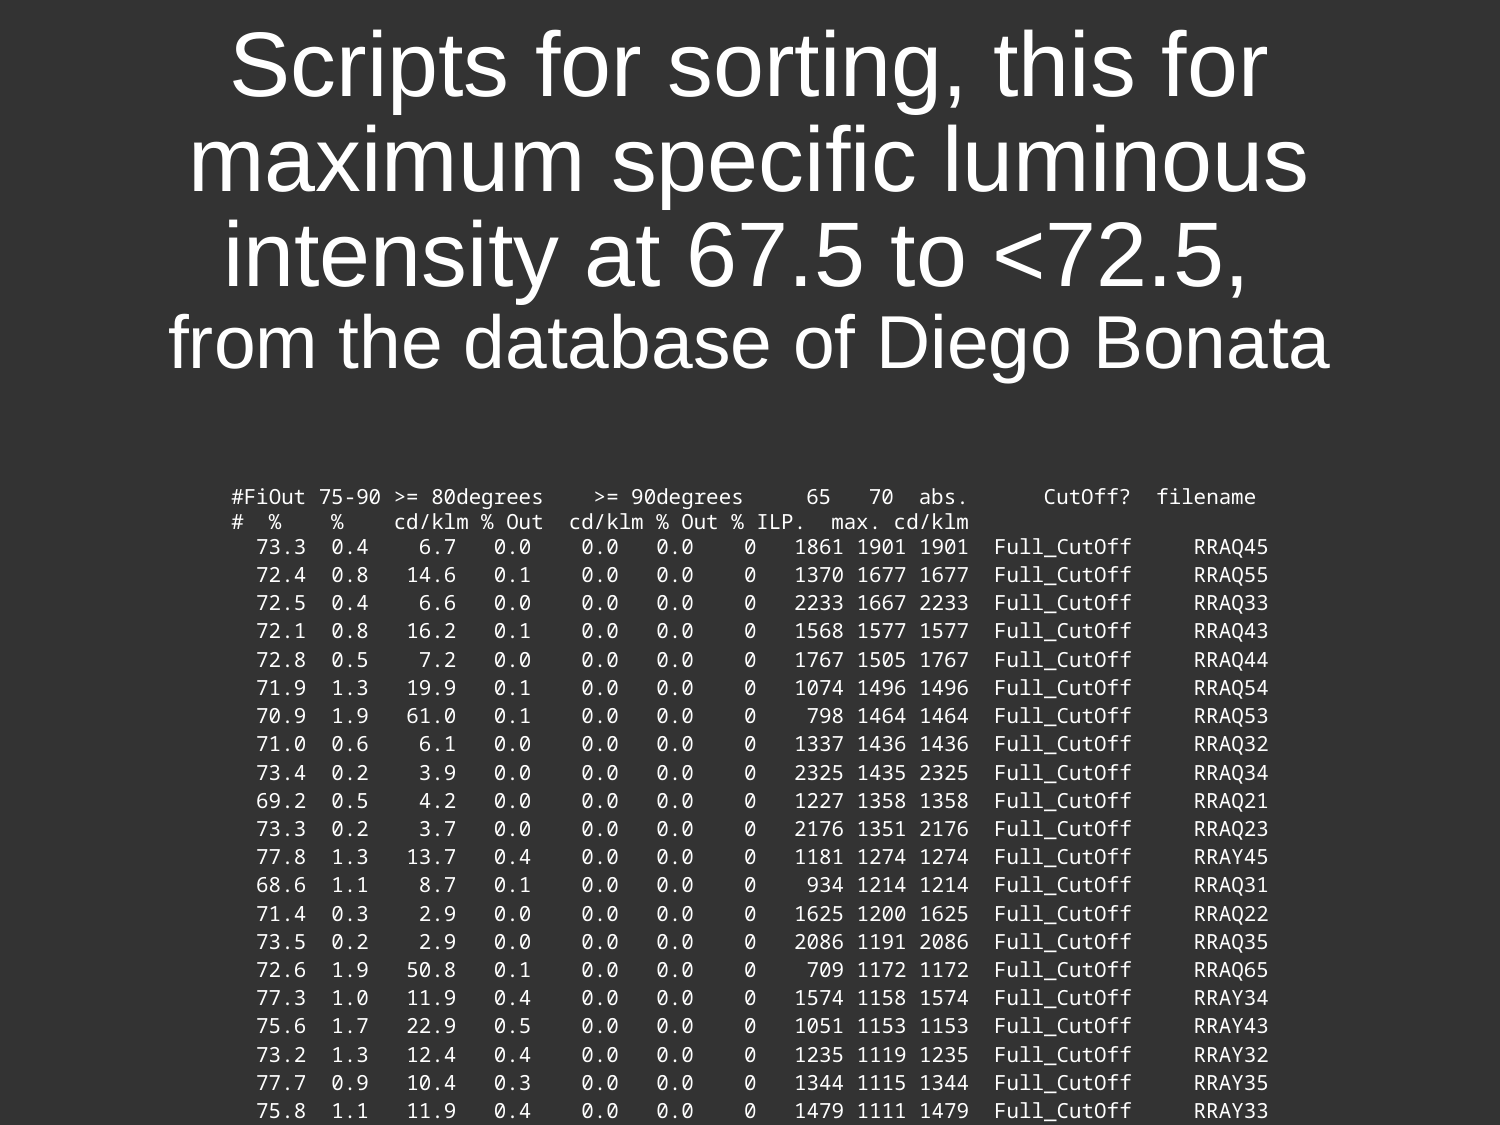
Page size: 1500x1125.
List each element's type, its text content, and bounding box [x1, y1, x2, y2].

title Scripts for sorting, this for maximum specific luminous intensity at 67.5 to <72.5, from the database of Diego Bonata [75, 16, 1425, 388]
text_box #FiOut 75-90 >= 80degrees >= 90degrees 65 70 abs. CutOff? filename # % % cd/klm % Out cd/klm % Out % ILP. max. cd/klm 73.3 0.4 6.7 0.0 0.0 0.0 0 1861 1901 1901 Full_CutOff RRAQ45 72.4 0.8 14.6 0.1 0.0 0.0 0 1370 1677 1677 Full_CutOff RRAQ55 72.5 0.4 6.6 0.0 0.0 0.0 0 2233 1667 2233 Full_CutOff RRAQ33 72.1 0.8 16.2 0.1 0.0 0.0 0 1568 1577 1577 Full_CutOff RRAQ43 72.8 0.5 7.2 0.0 0.0 0.0 0 1767 1505 1767 Full_CutOff RRAQ44 71.9 1.3 19.9 0.1 0.0 0.0 0 1074 1496 1496 Full_CutOff RRAQ54 70.9 1.9 61.0 0.1 0.0 0.0 0 798 1464 1464 Full_CutOff RRAQ53 71.0 0.6 6.1 0.0 0.0 0.0 0 1337 1436 1436 Full_CutOff RRAQ32 73.4 0.2 3.9 0.0 0.0 0.0 0 2325 1435 2325 Full_CutOff RRAQ34 69.2 0.5 4.2 0.0 0.0 0.0 0 1227 1358 1358 Full_CutOff RRAQ21 73.3 0.2 3.7 0.0 0.0 0.0 0 2176 1351 2176 Full_CutOff RRAQ23 77.8 1.3 13.7 0.4 0.0 0.0 0 1181 1274 1274 Full_CutOff RRAY45 68.6 1.1 8.7 0.1 0.0 0.0 0 934 1214 1214 Full_CutOff RRAQ31 71.4 0.3 2.9 0.0 0.0 0.0 0 1625 1200 1625 Full_CutOff RRAQ22 73.5 0.2 2.9 0.0 0.0 0.0 0 2086 1191 2086 Full_CutOff RRAQ35 72.6 1.9 50.8 0.1 0.0 0.0 0 709 1172 1172 Full_CutOff RRAQ65 77.3 1.0 11.9 0.4 0.0 0.0 0 1574 1158 1574 Full_CutOff RRAY34 75.6 1.7 22.9 0.5 0.0 0.0 0 1051 1153 1153 Full_CutOff RRAY43 73.2 1.3 12.4 0.4 0.0 0.0 0 1235 1119 1235 Full_CutOff RRAY32 77.7 0.9 10.4 0.3 0.0 0.0 0 1344 1115 1344 Full_CutOff RRAY35 75.8 1.1 11.9 0.4 0.0 0.0 0 1479 1111 1479 Full_CutOff RRAY33 77.2 1.4 20.0 0.4 0.0 0.0 0 1113 1105 1113 Full_CutOff RRAY44 70.2 2.7 54.6 0.2 0.0 0.0 0 528 1089 1089 Full_CutOff RRAQ52 [216, 475, 1284, 1116]
